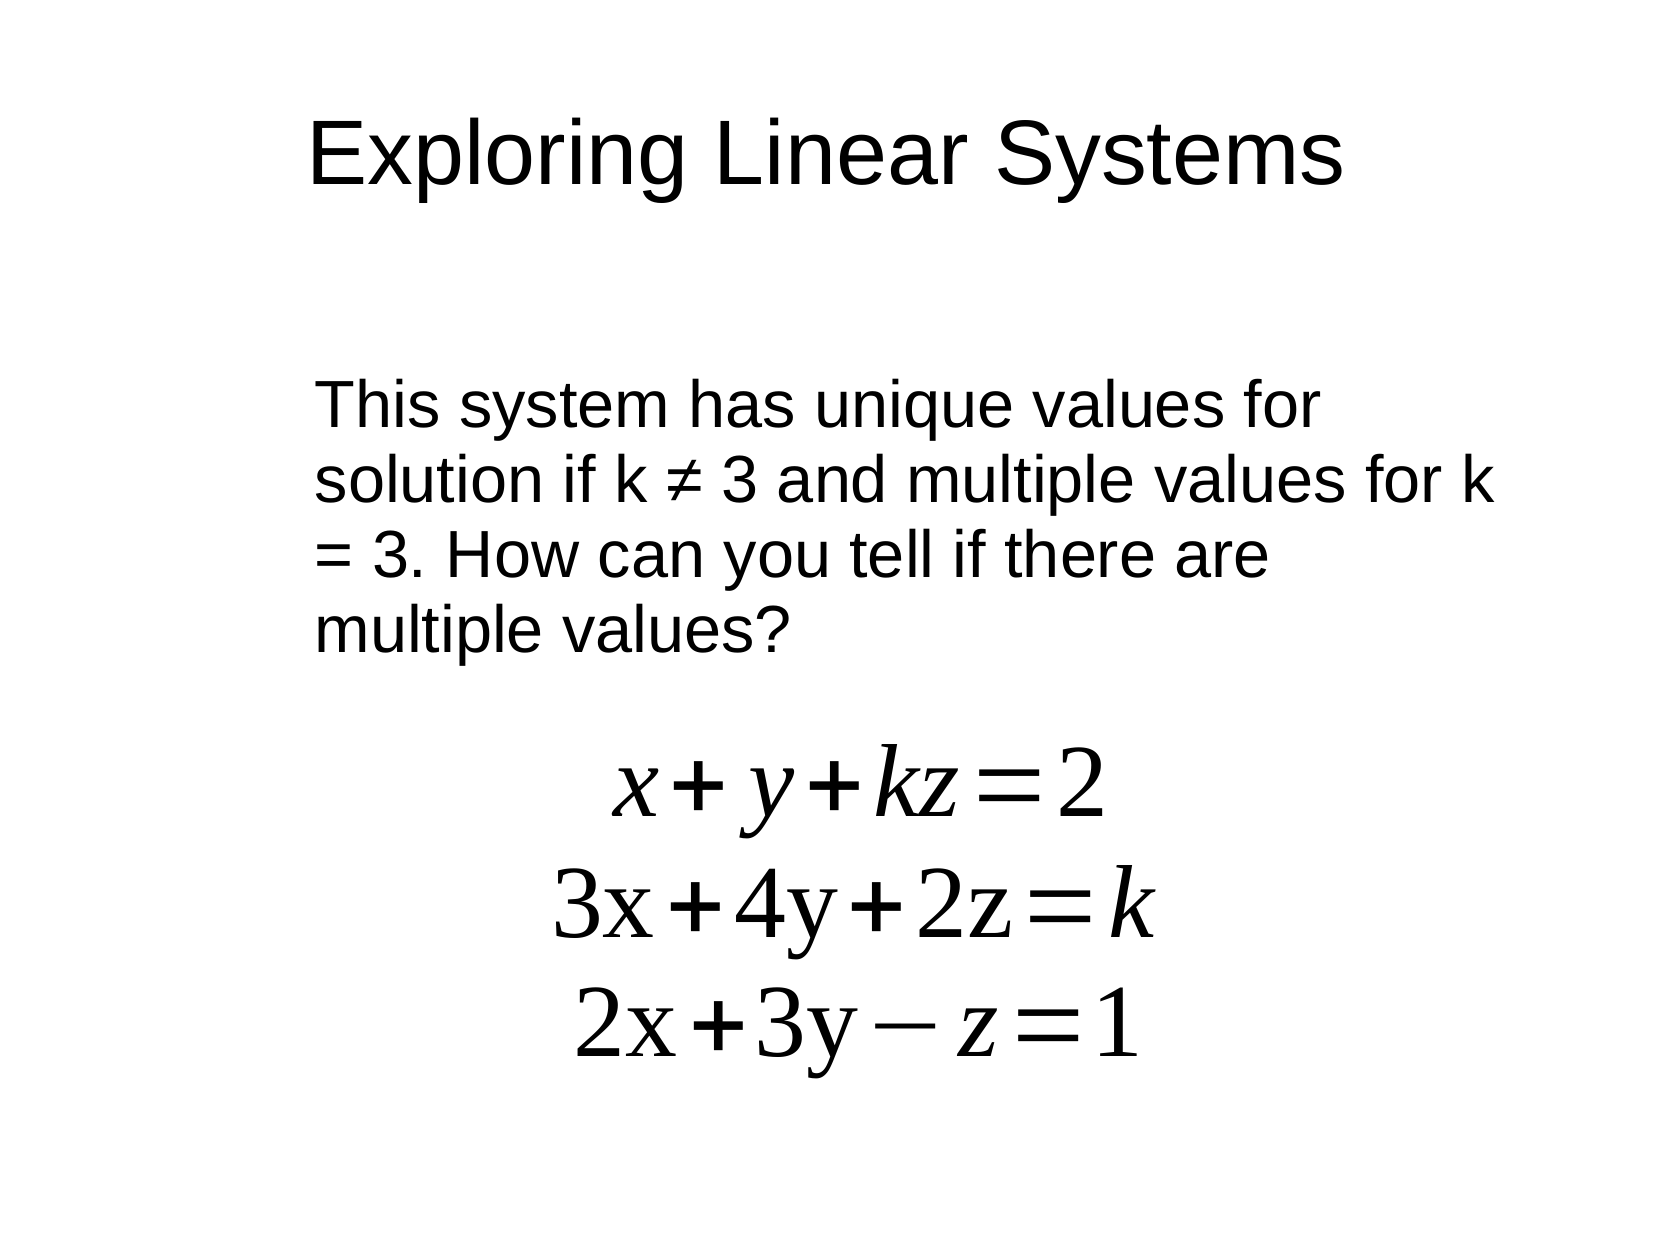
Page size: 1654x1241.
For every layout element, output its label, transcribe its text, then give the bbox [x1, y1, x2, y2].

chart [544, 724, 1171, 1081]
title Exploring Linear Systems [82, 49, 1571, 257]
text_box This system has unique values for solution if k ≠ 3 and multiple values for k = 3. How can you tell if there are multiple values? [300, 360, 1531, 673]
